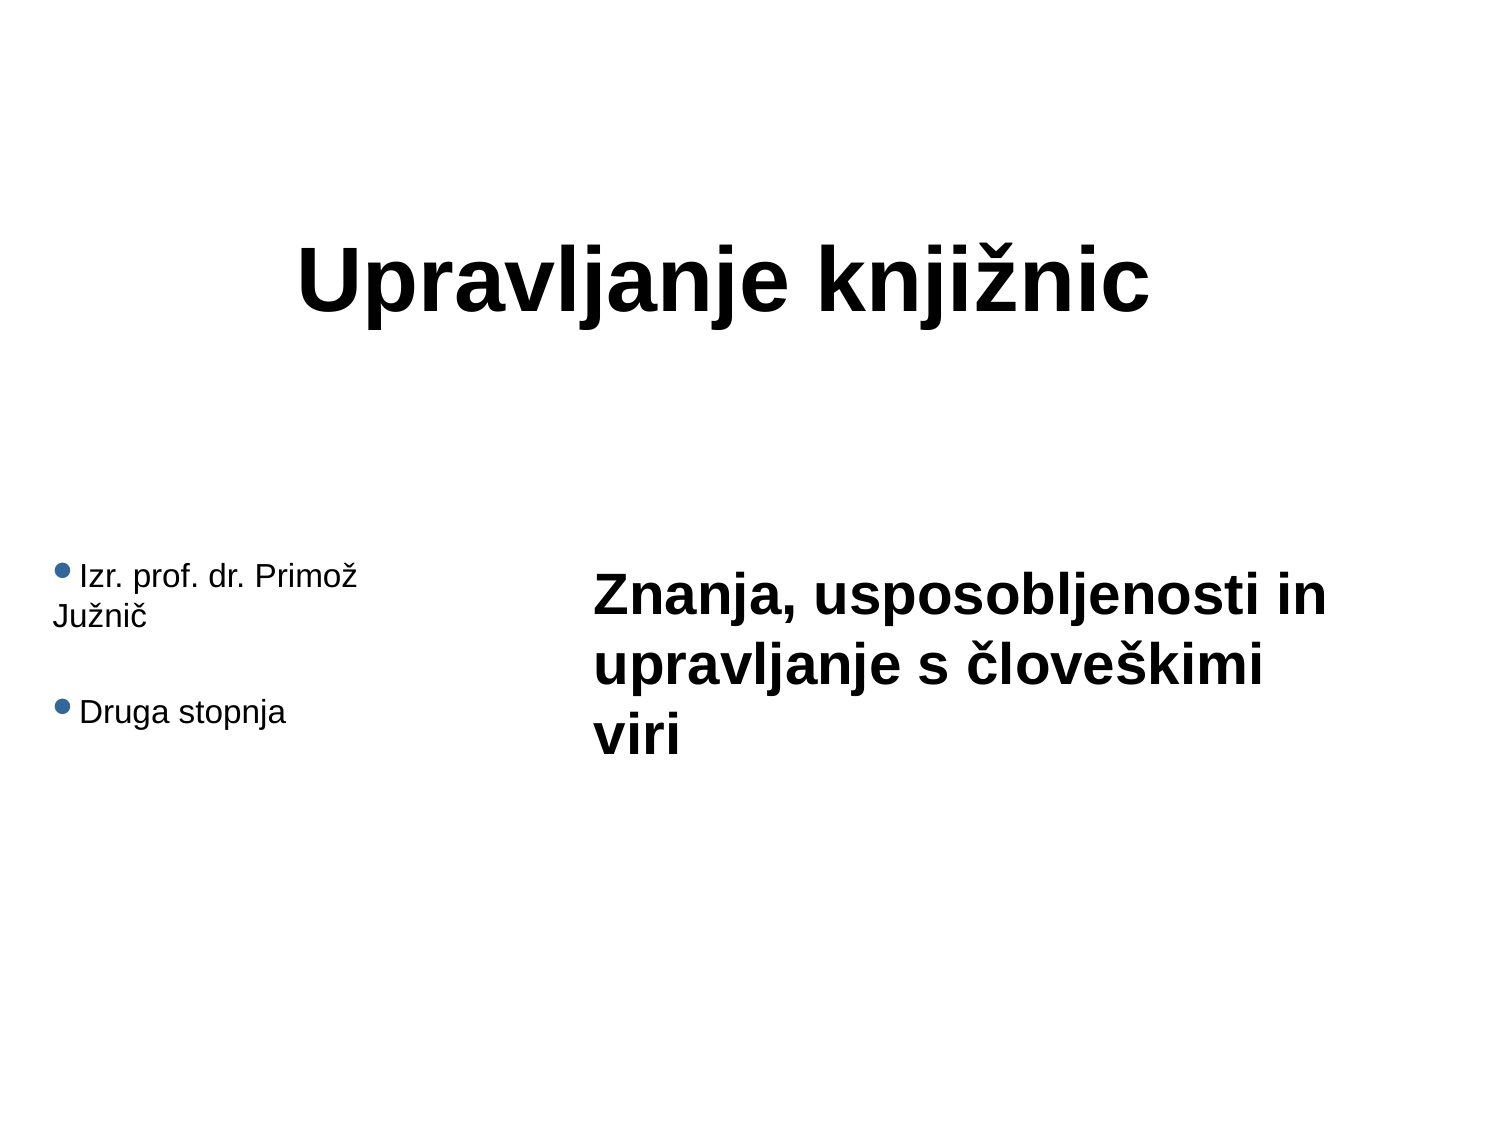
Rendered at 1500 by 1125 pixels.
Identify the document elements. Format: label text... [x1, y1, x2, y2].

list Izr. prof. dr. Primož Južnič Druga stopnja [37, 450, 463, 1051]
title Upravljanje knjižnic [112, 149, 1388, 338]
text_box Znanja, usposobljenosti in upravljanje s človeškimi viri [578, 449, 1375, 1100]
